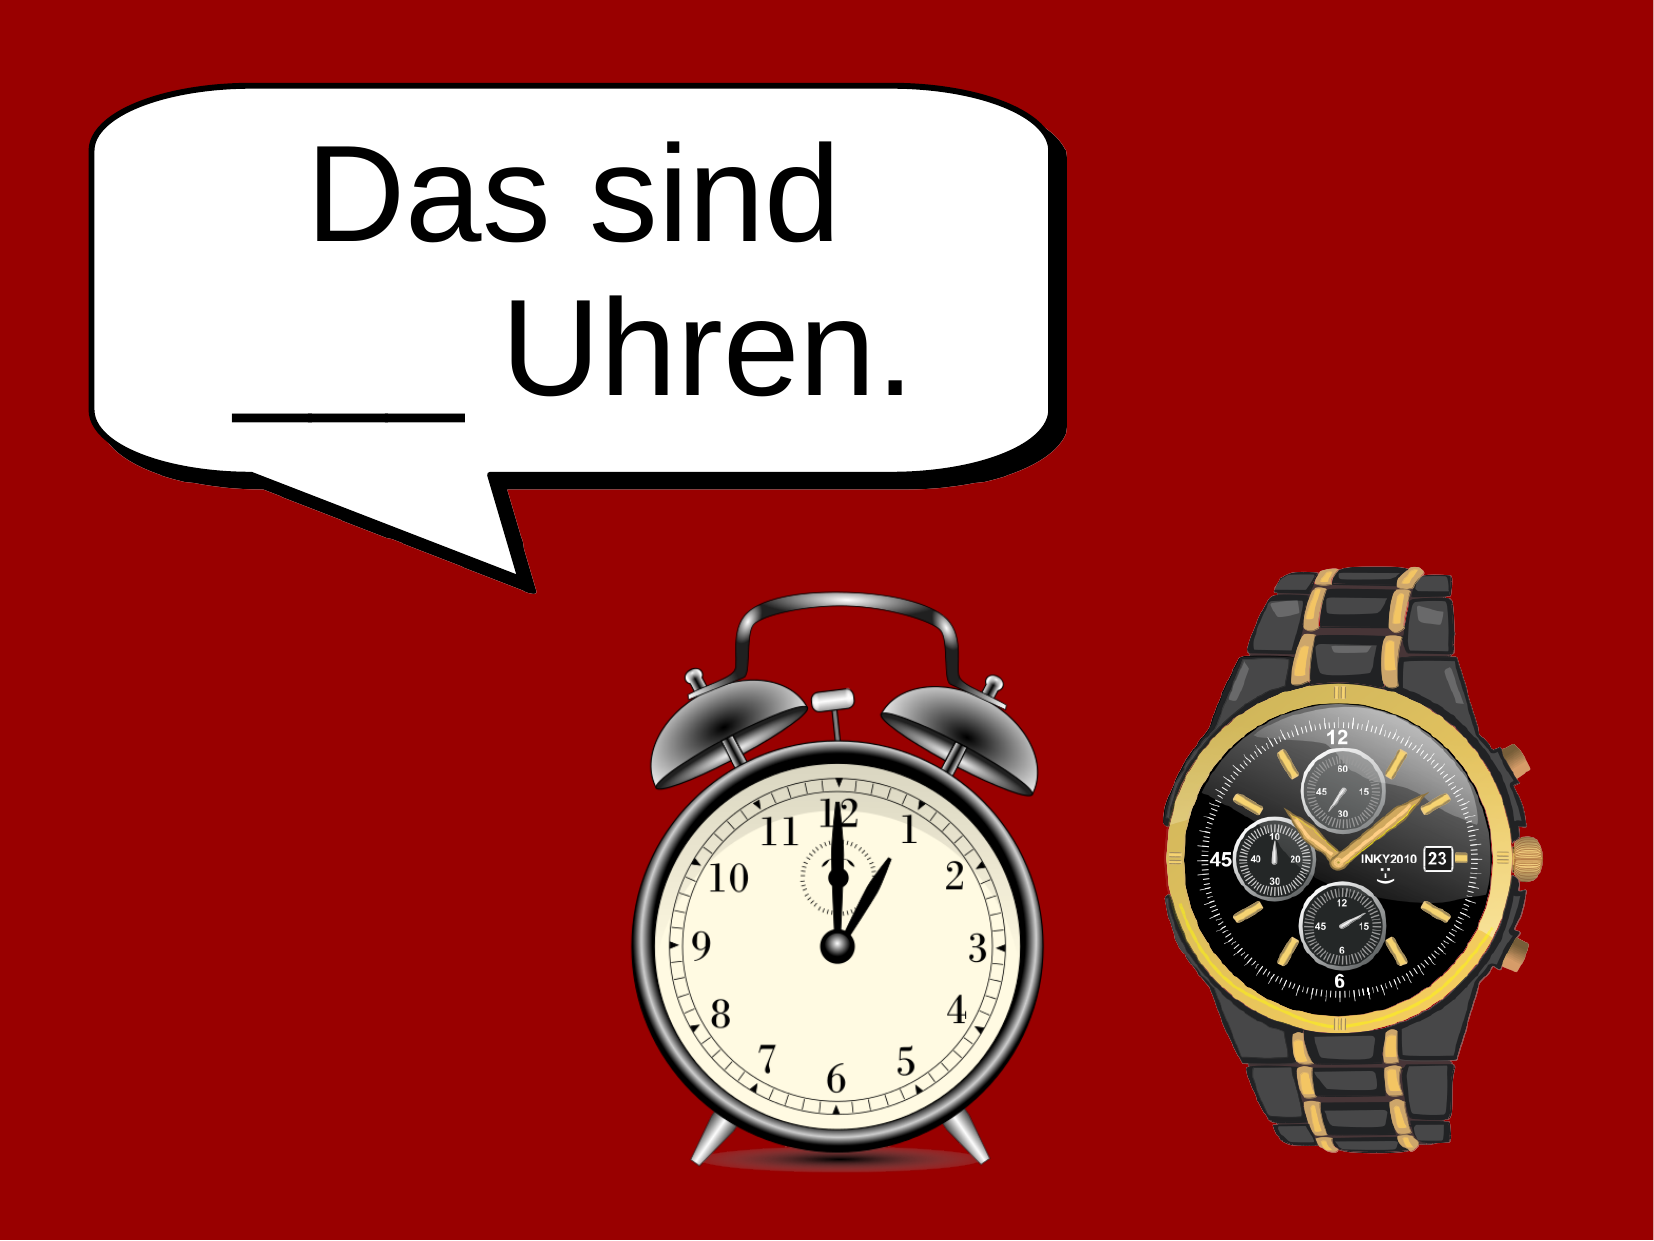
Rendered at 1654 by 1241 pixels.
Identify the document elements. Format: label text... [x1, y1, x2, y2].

text_box [128, 85, 1015, 109]
text_box [91, 112, 1026, 580]
picture [614, 566, 1061, 1198]
picture [1104, 555, 1654, 1170]
text_box Das sind ___ Uhren. [121, 109, 1028, 445]
text_box [1028, 116, 1052, 444]
